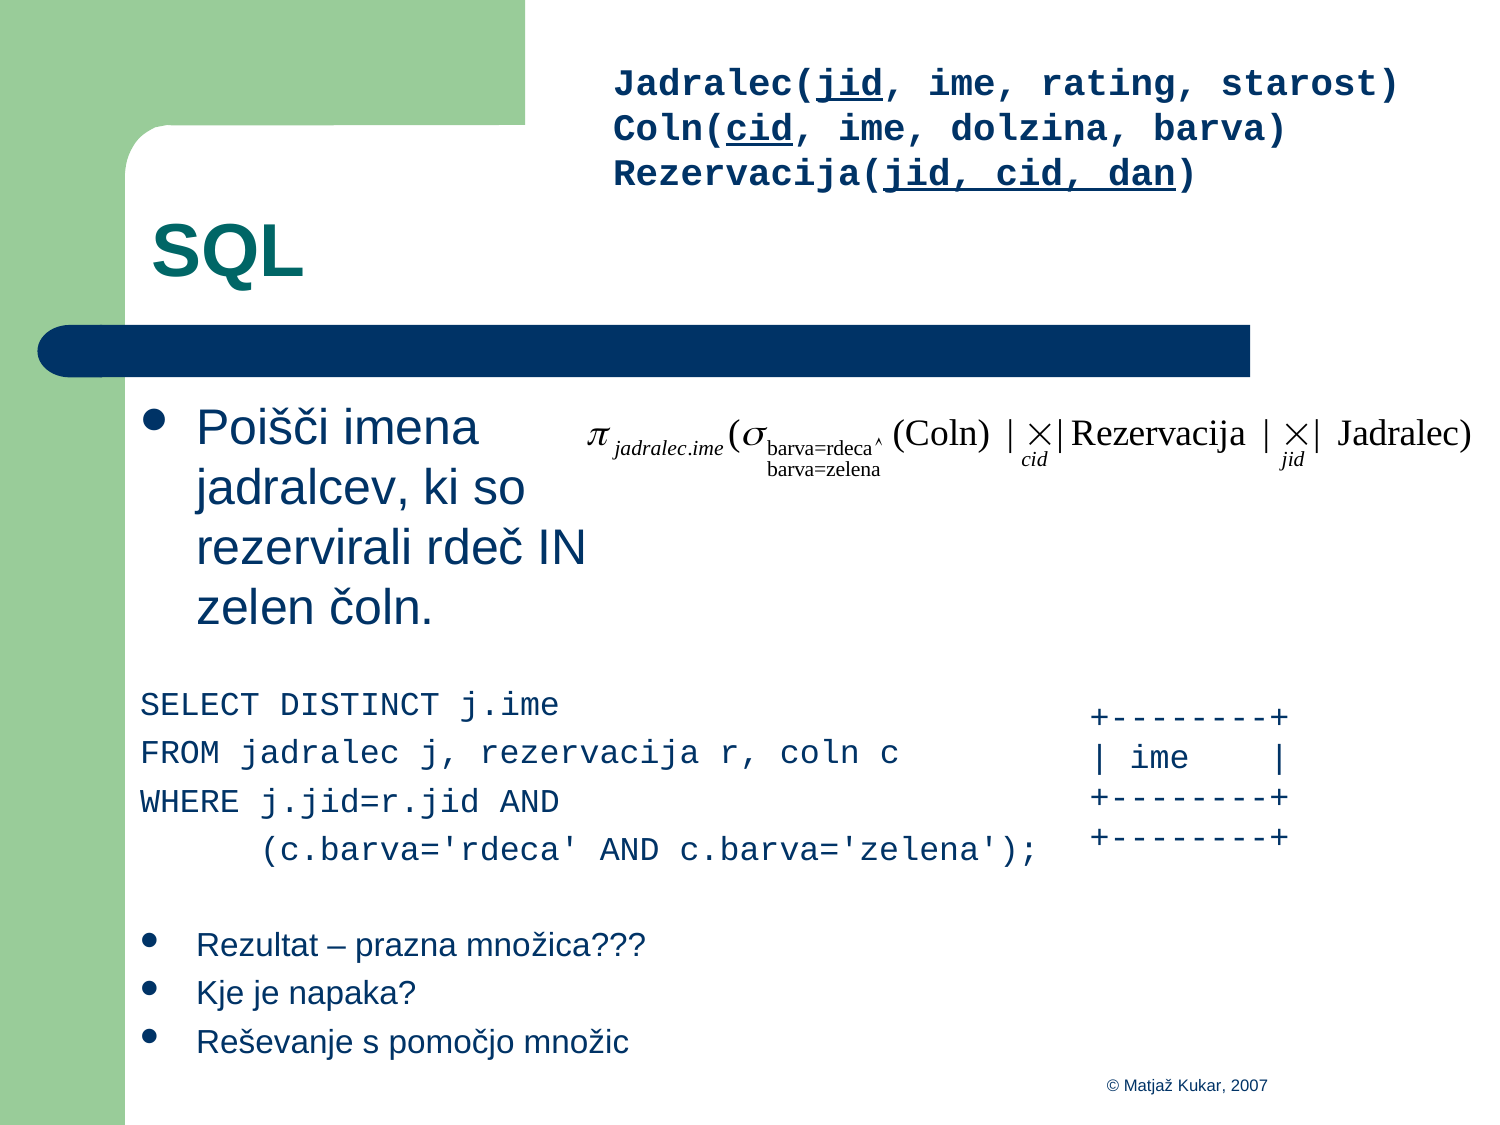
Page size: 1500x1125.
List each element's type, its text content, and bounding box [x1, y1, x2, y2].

title SQL [136, 136, 1414, 301]
text_box © Matjaž Kukar, 2007 [1075, 1025, 1426, 1103]
list SELECT DISTINCT j.ime FROM jadralec j, rezervacija r, coln c WHERE j.jid=r.jid AND (c.barva='rdeca' AND c.barva='zelena'); Rezultat – prazna množica??? Kje je napaka? Reševanje s pomočjo množic [125, 675, 1075, 1125]
text_box +--------+ | ime | +--------+ +--------+ [1074, 687, 1500, 863]
chart [582, 408, 1479, 489]
list Poišči imena jadralcev, ki so rezervirali rdeč IN zelen čoln. [124, 387, 688, 681]
text_box Jadralec(jid, ime, rating, starost) Coln(cid, ime, dolzina, barva) Rezervacija(jid, cid, dan) [523, 49, 1416, 201]
